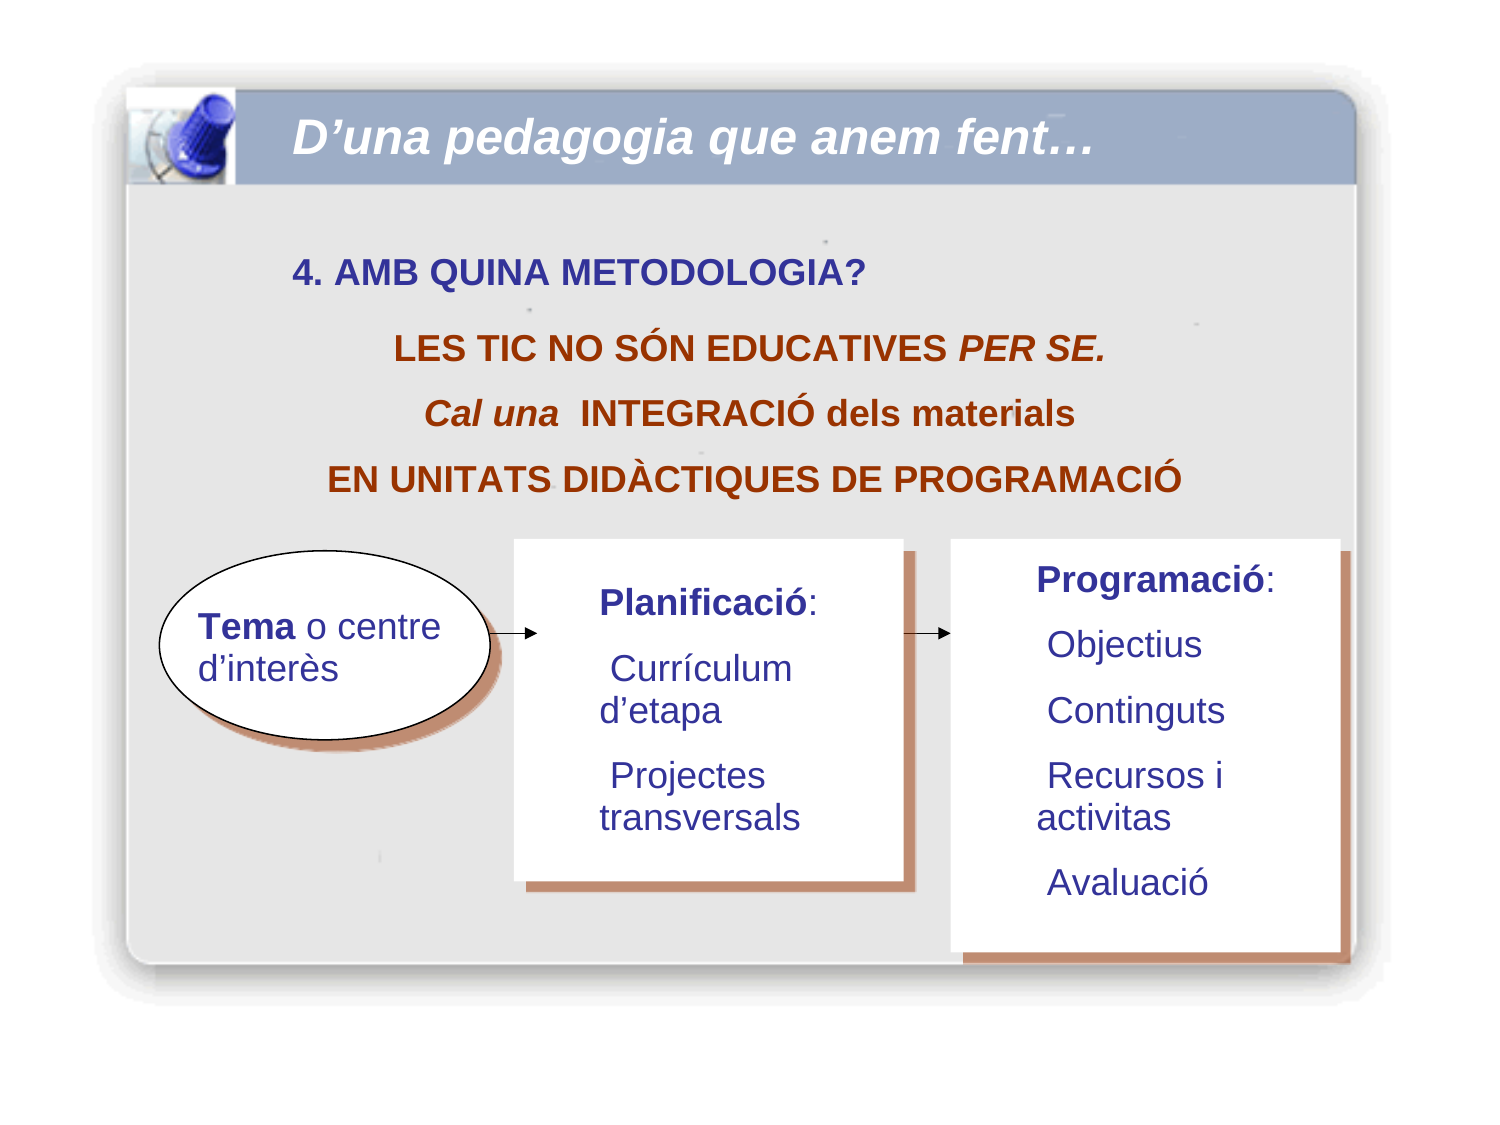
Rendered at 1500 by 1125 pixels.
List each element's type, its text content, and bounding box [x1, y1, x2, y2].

text_box D’una pedagogia que anem fent… [277, 101, 1329, 173]
text_box [159, 550, 467, 694]
text_box [950, 538, 1341, 953]
picture [76, 54, 1418, 1009]
text_box Tema o centre d’interès [183, 597, 491, 698]
text_box [187, 698, 463, 740]
text_box LES TIC NO SÓN EDUCATIVES PER SE. Cal una INTEGRACIÓ dels materials EN UNITATS DIDÀCTIQUES DE PROGRAMACIÓ [194, 319, 1306, 508]
text_box Planificació: Currículum d’etapa Projectes transversals [584, 574, 904, 847]
text_box 4. AMB QUINA METODOLOGIA? [277, 243, 1270, 301]
text_box Programació: Objectius Continguts Recursos i activitas Avaluació [1021, 550, 1341, 912]
text_box [513, 538, 904, 882]
